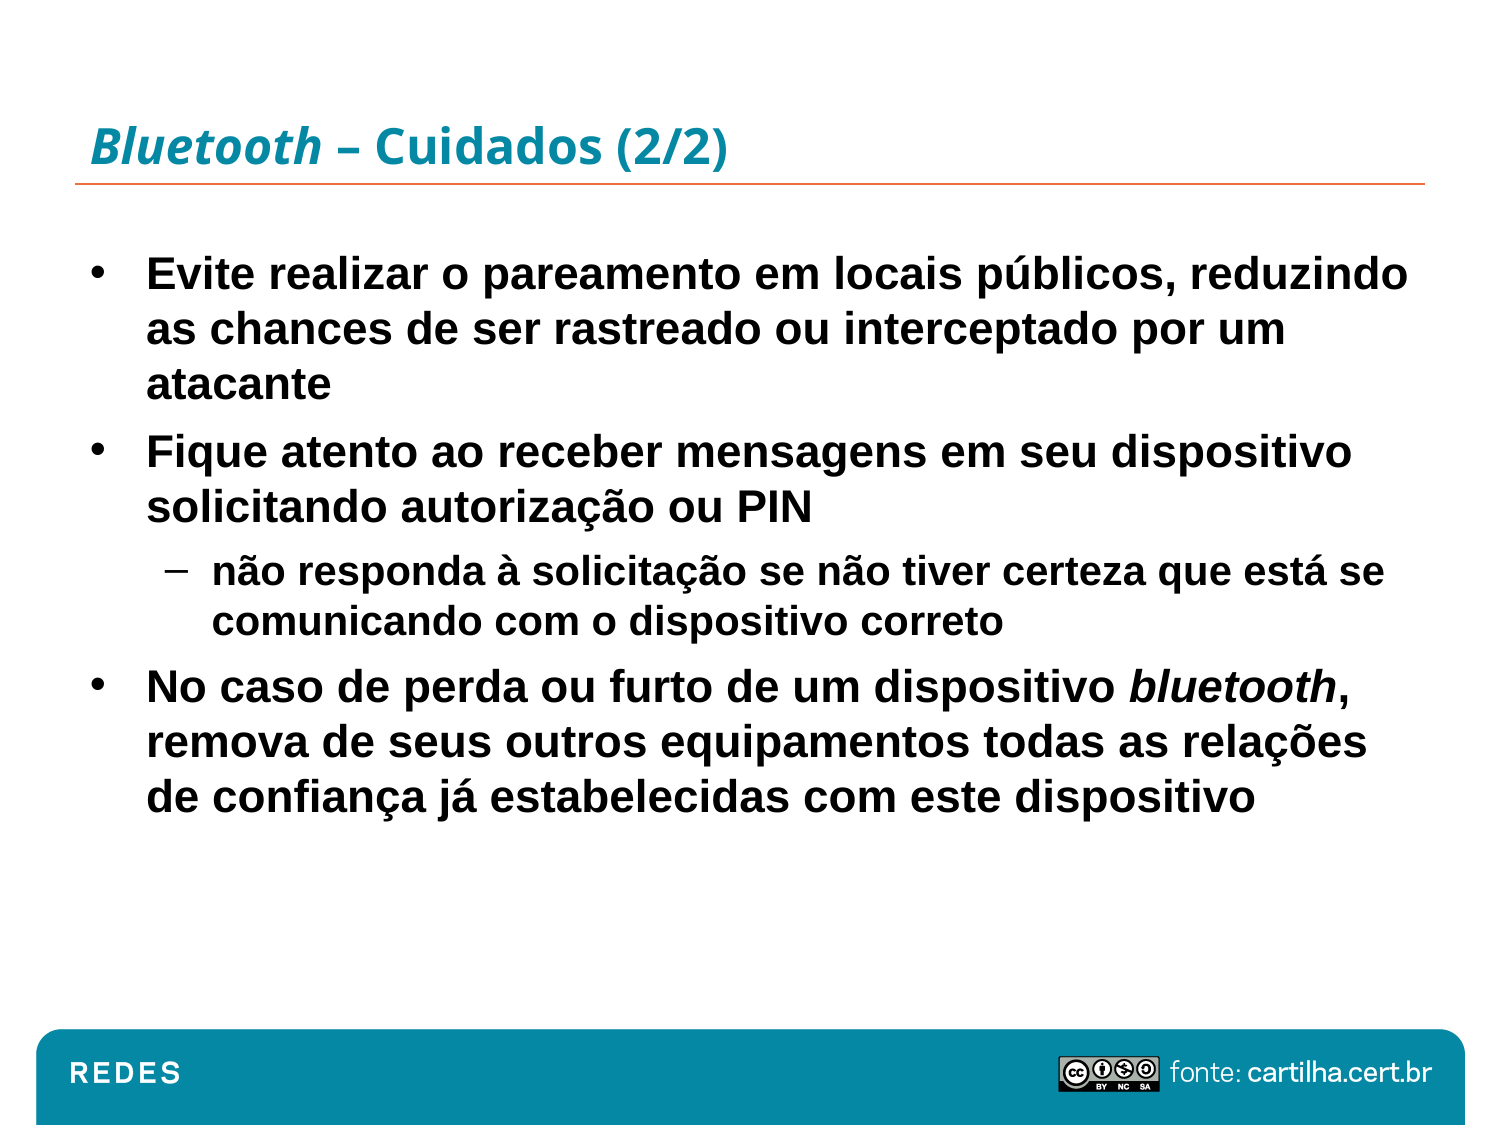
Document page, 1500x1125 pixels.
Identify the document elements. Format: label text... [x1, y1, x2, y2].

title Bluetooth – Cuidados (2/2) [75, 54, 1425, 182]
picture [0, 0, 1500, 1125]
list Evite realizar o pareamento em locais públicos, reduzindo as chances de ser rastreado ou interceptado por um atacante Fique atento ao receber mensagens em seu dispositivo solicitando autorização ou PIN não responda à solicitação se não tiver certeza que está se comunicando com o dispositivo correto No caso de perda ou furto de um dispositivo bluetooth, remova de seus outros equipamentos todas as relações de confiança já estabelecidas com este dispositivo [75, 236, 1425, 979]
